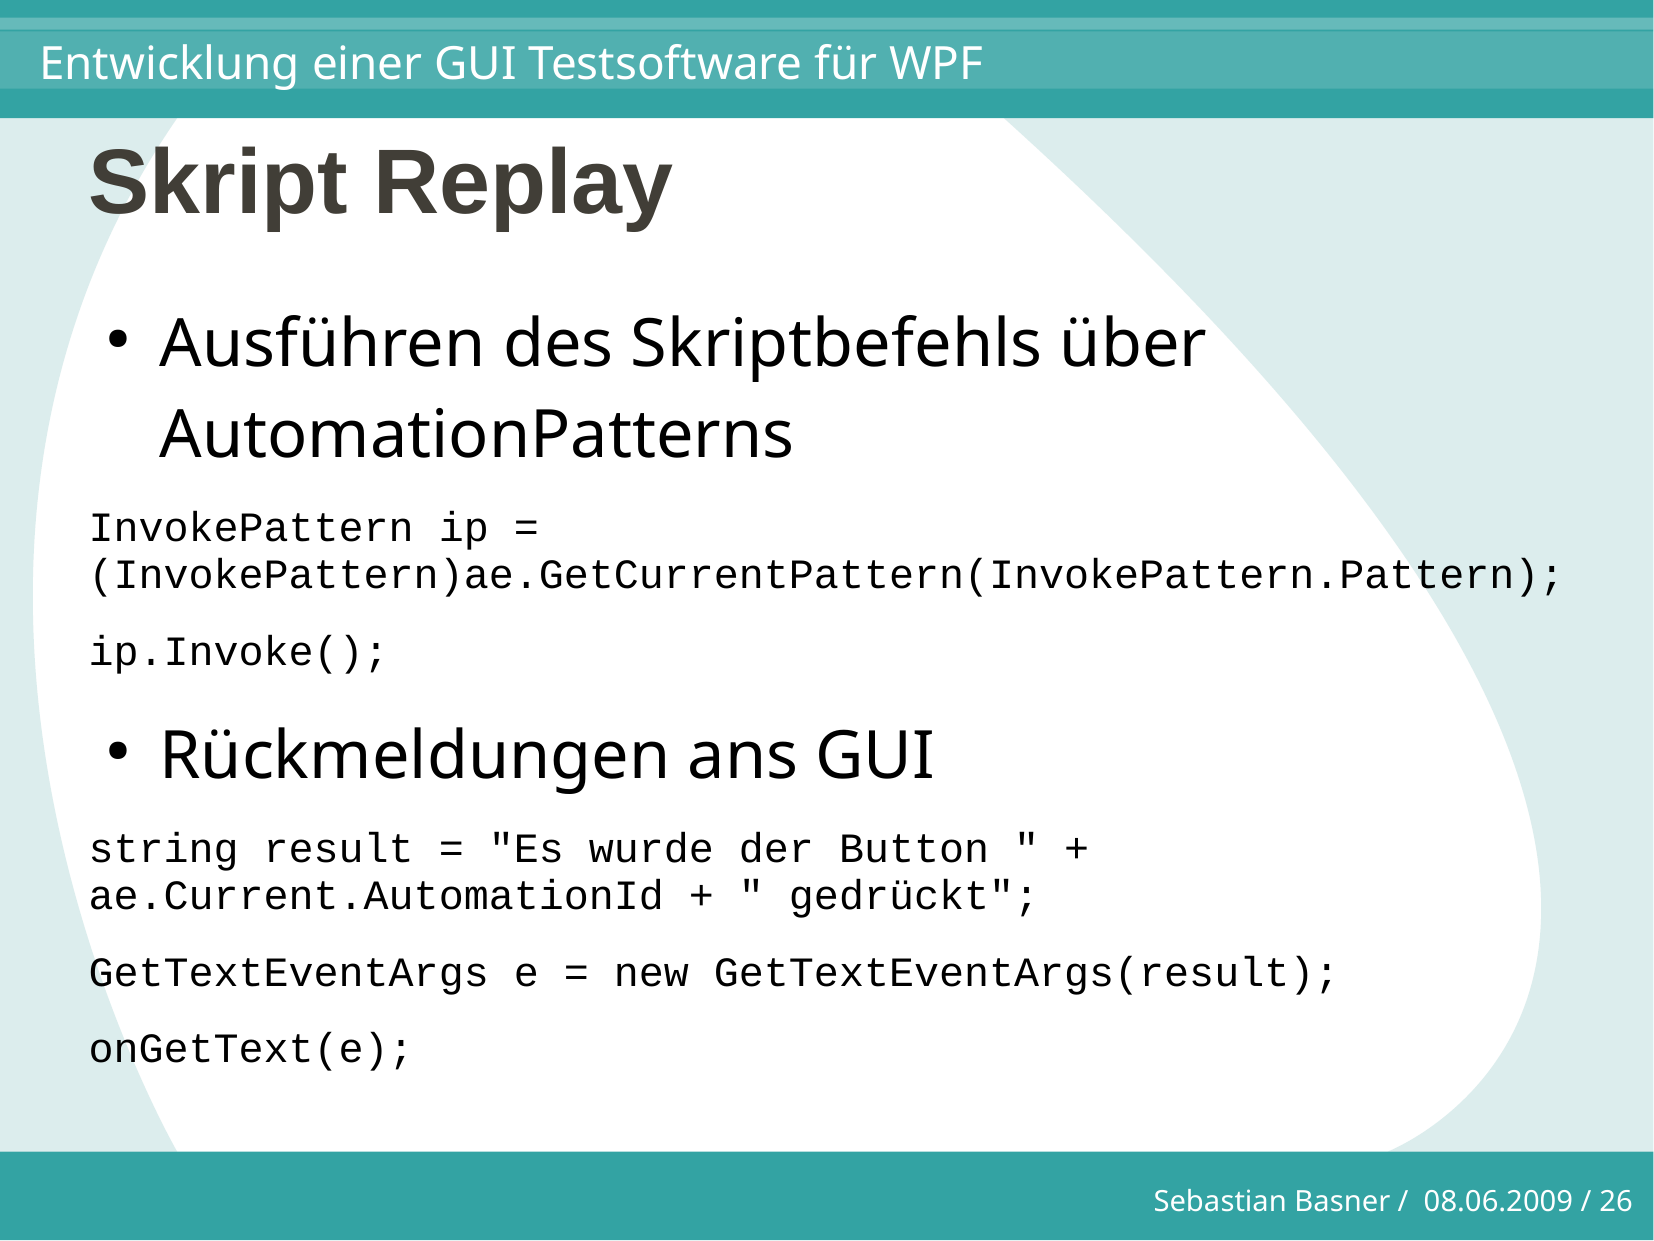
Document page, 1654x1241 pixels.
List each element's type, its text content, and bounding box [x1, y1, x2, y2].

list Ausführen des Skriptbefehls über AutomationPatterns InvokePattern ip = (InvokePattern)ae.GetCurrentPattern(InvokePattern.Pattern); ip.Invoke(); Rückmeldungen ans GUI string result = "Es wurde der Button " + ae.Current.AutomationId + " gedrückt"; GetTextEventArgs e = new GetTextEventArgs(result); onGetText(e); [88, 295, 1577, 1099]
title Skript Replay [88, 130, 1577, 234]
